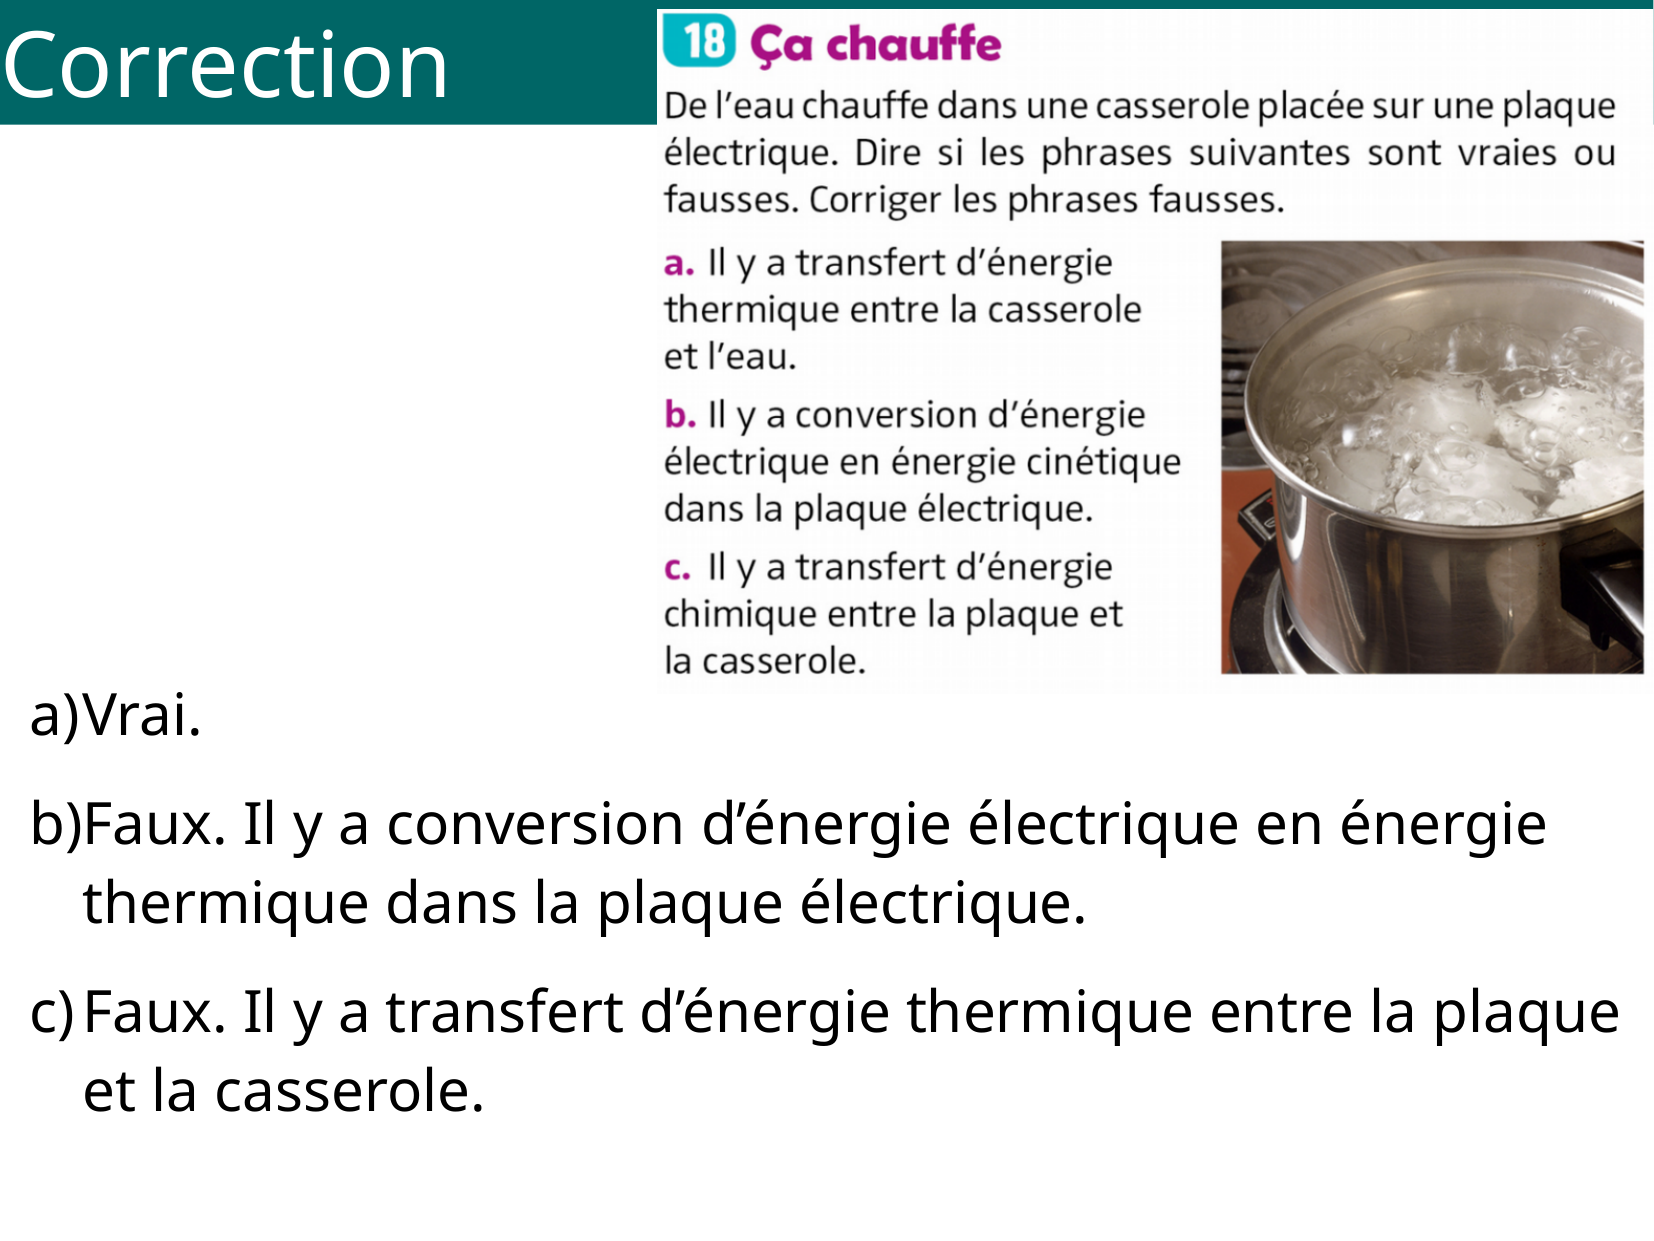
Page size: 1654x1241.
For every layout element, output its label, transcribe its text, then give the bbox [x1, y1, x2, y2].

title Correction [0, 8, 1654, 116]
picture [657, 9, 1654, 697]
list Vrai. Faux. Il y a conversion d’énergie électrique en énergie thermique dans la plaque électrique. Faux. Il y a transfert d’énergie thermique entre la plaque et la casserole. [11, 129, 1642, 1229]
